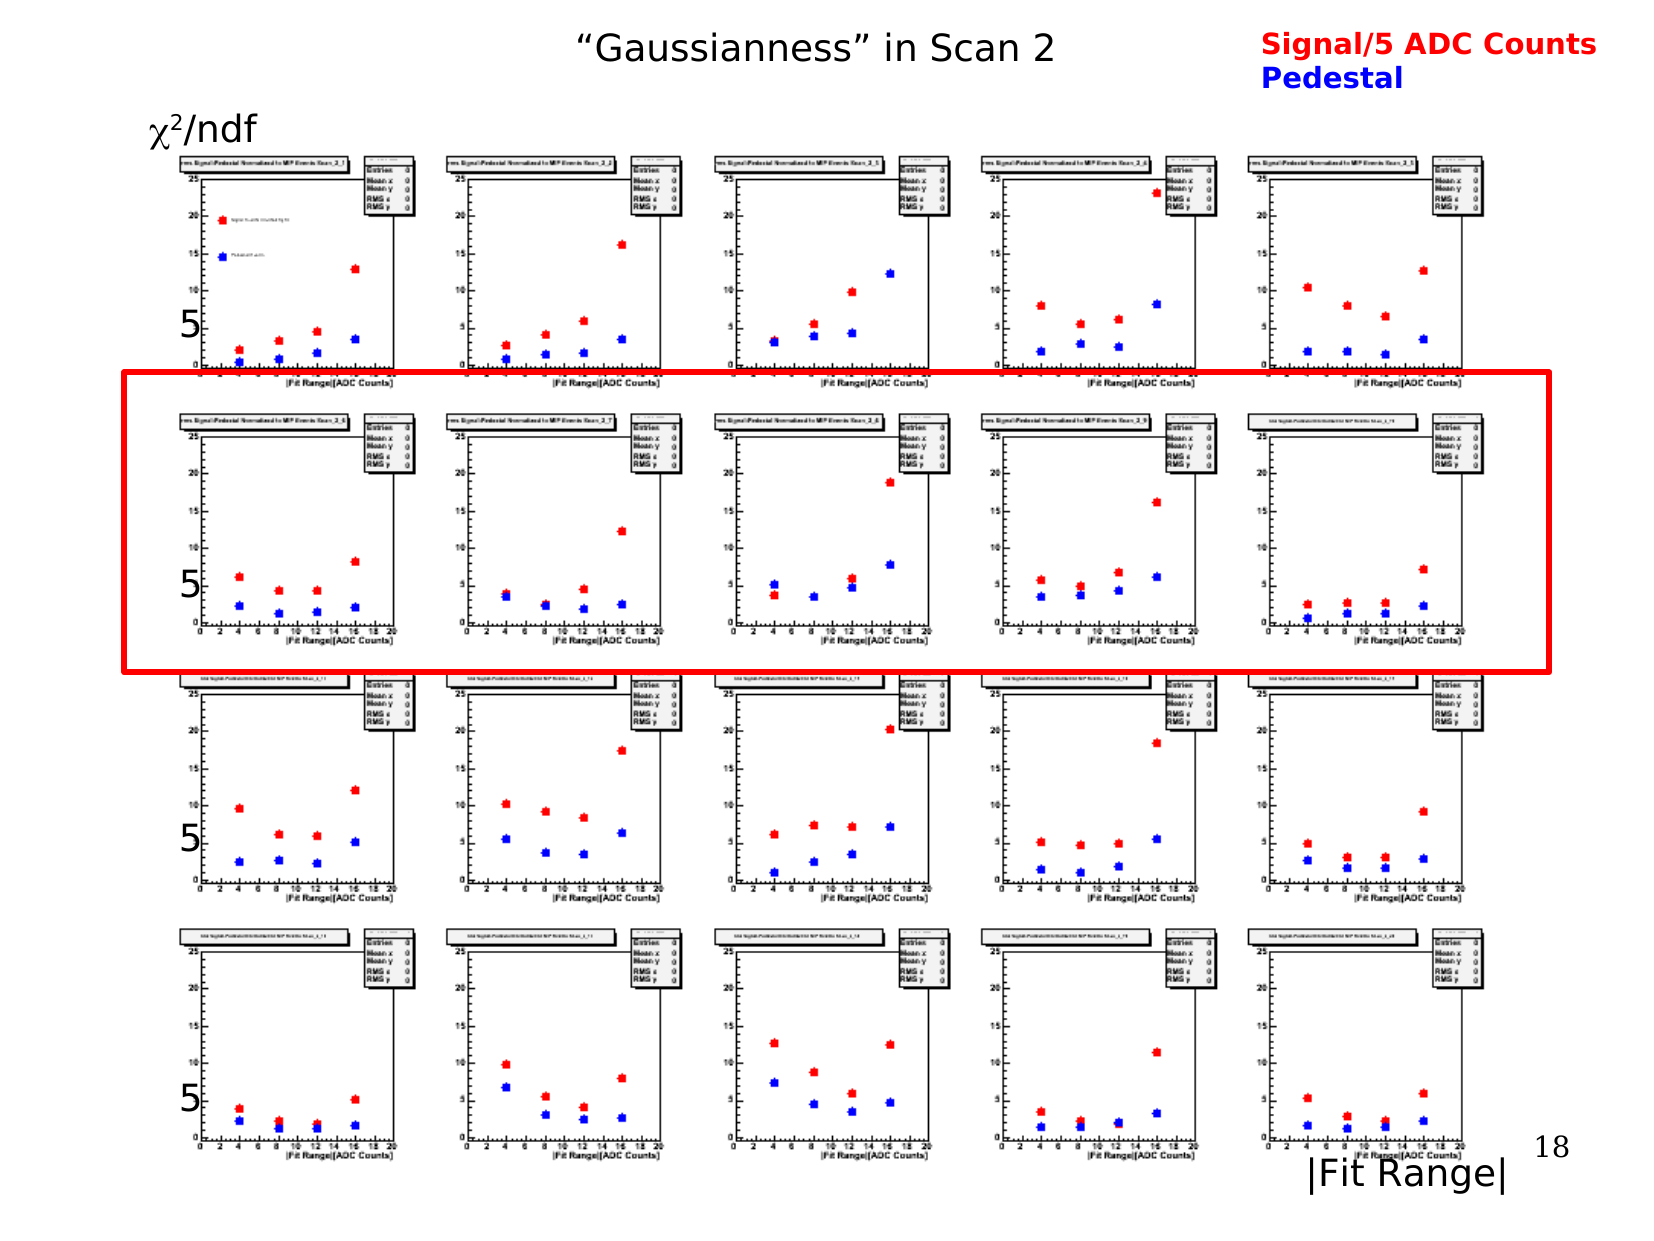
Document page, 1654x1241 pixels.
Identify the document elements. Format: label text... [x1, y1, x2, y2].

text_box 5 [164, 295, 218, 354]
text_box 5 [164, 809, 218, 868]
text_box Signal/5 ADC Counts Pedestal [1246, 19, 1613, 121]
picture [166, 375, 1501, 669]
text_box χ2/ndf [134, 100, 271, 163]
text_box 5 [164, 1068, 218, 1128]
picture [166, 147, 1501, 369]
text_box |Fit Range| [1290, 1144, 1520, 1204]
text_box 5 [164, 555, 218, 614]
text_box “Gaussianness” in Scan 2 [560, 19, 1062, 79]
picture [166, 675, 1501, 1177]
